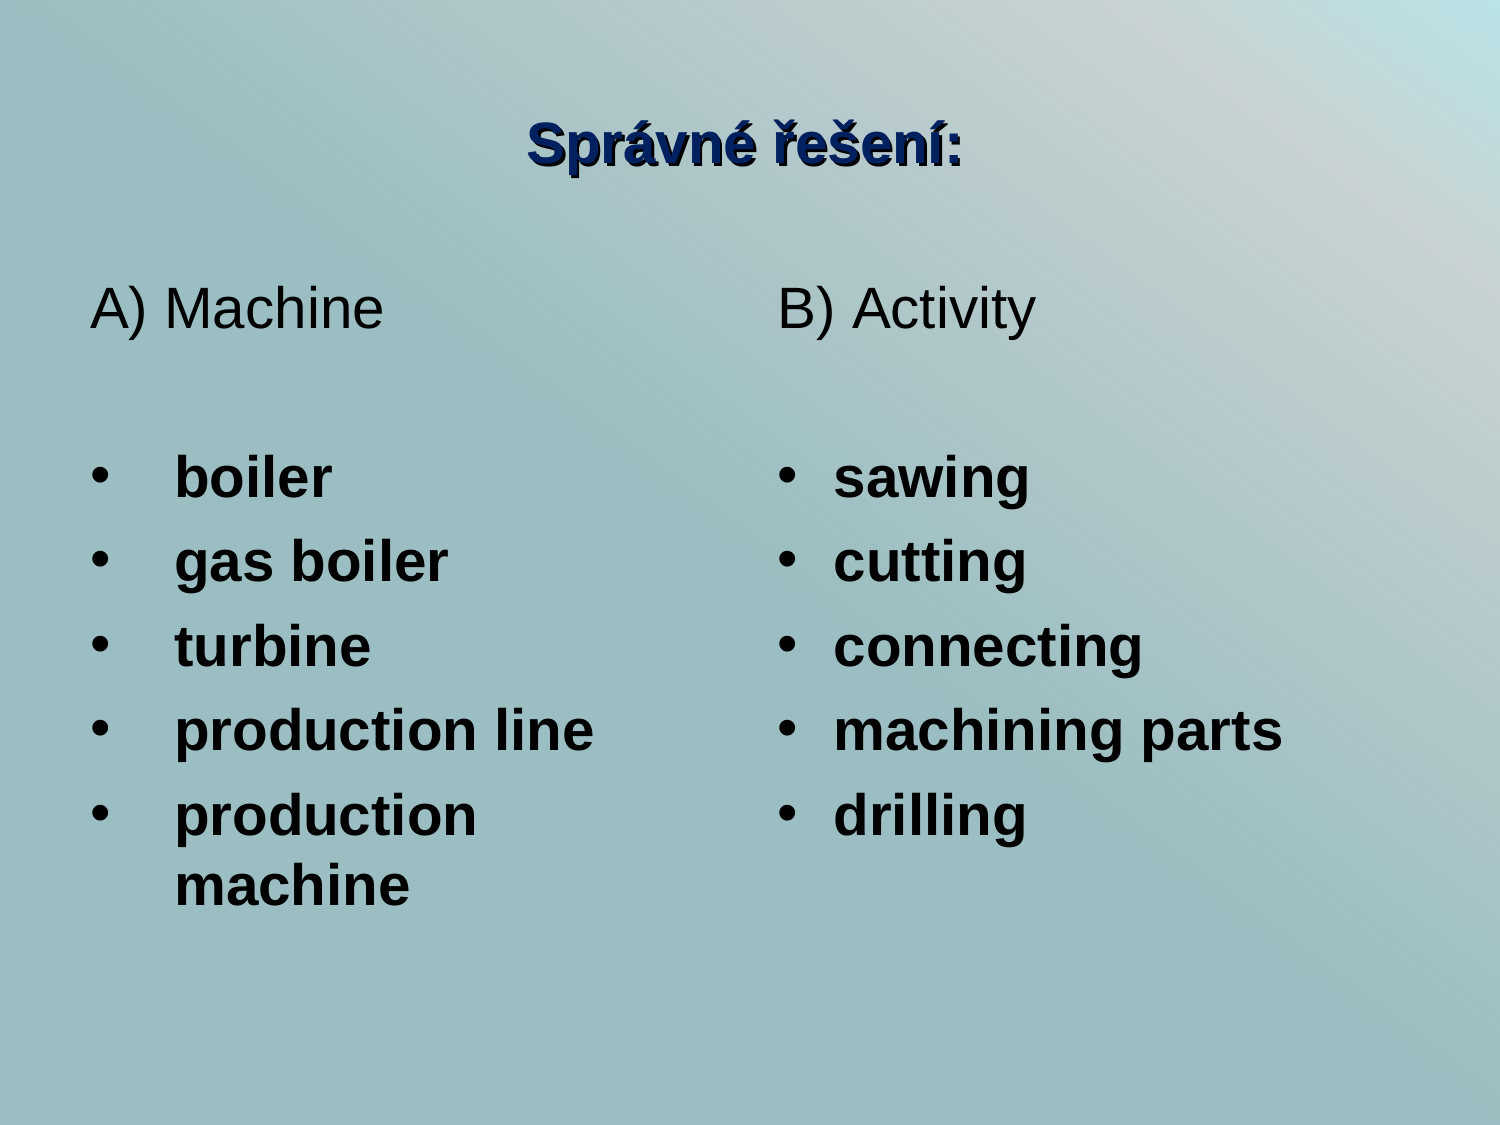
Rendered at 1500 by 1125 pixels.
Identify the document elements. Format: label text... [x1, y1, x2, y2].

picture [0, 0, 1500, 1125]
list A) Machine boiler gas boiler turbine production line production machine [75, 262, 738, 1010]
list B) Activity sawing cutting connecting machining parts drilling [762, 262, 1426, 1006]
title Správné řešení: [70, 46, 1421, 235]
